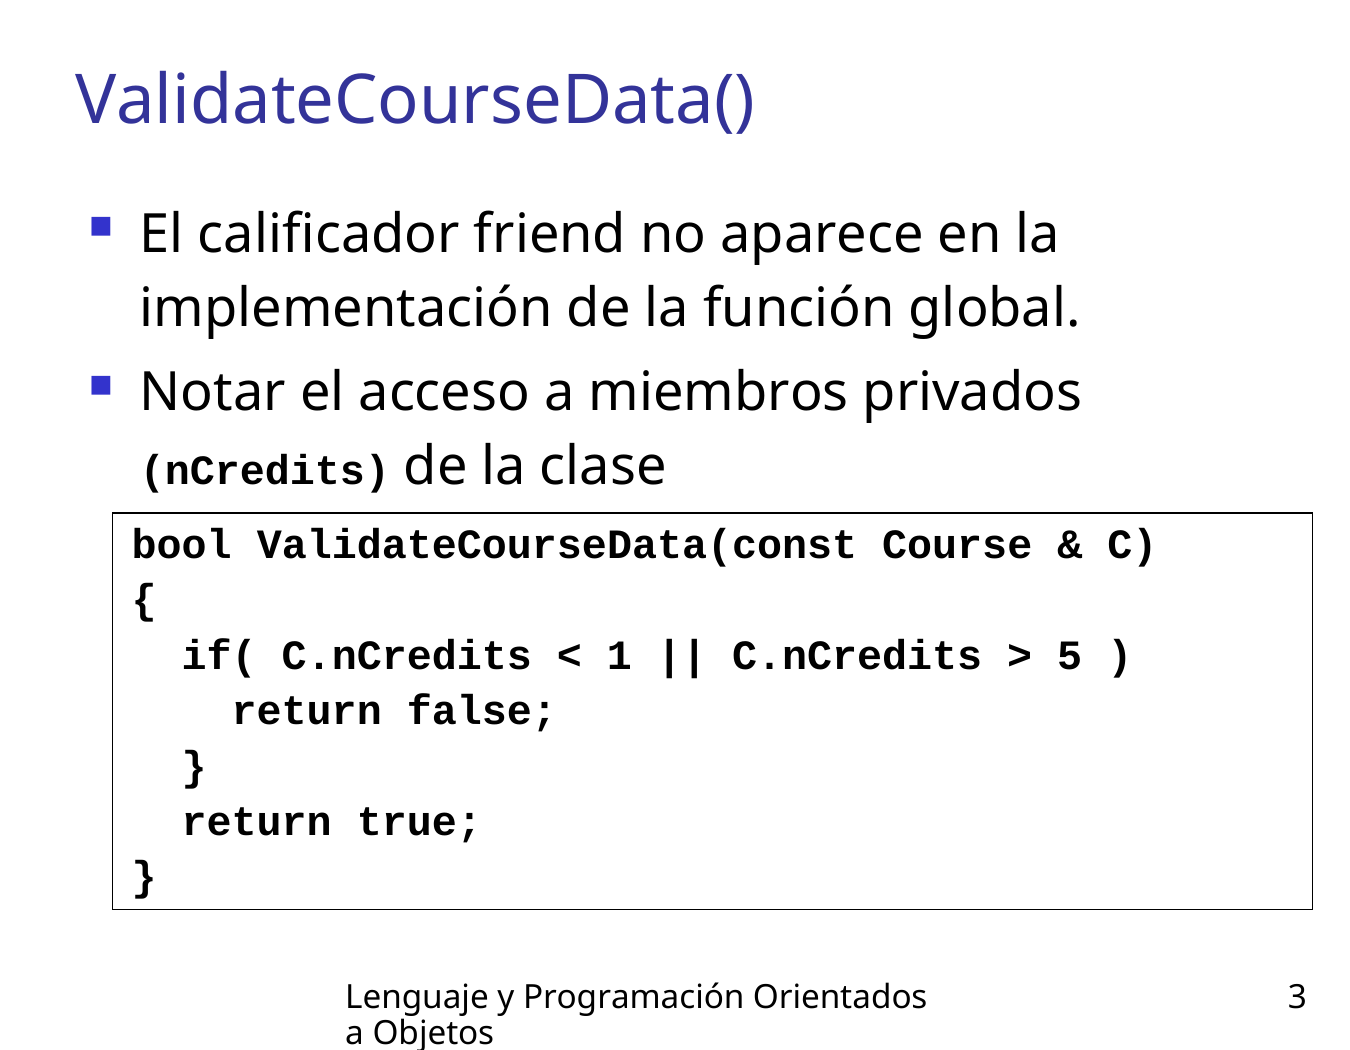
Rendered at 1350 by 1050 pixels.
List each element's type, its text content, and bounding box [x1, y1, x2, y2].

list El calificador friend no aparece en la implementación de la función global. Notar el acceso a miembros privados (nCredits) de la clase [75, 187, 1316, 895]
title ValidateCourseData()‏ [75, 16, 1319, 168]
text_box bool ValidateCourseData(const Course & C)‏ { if( C.nCredits < 1 || C.nCredits > 5 )‏ return false; } return true; } [112, 895, 1313, 910]
